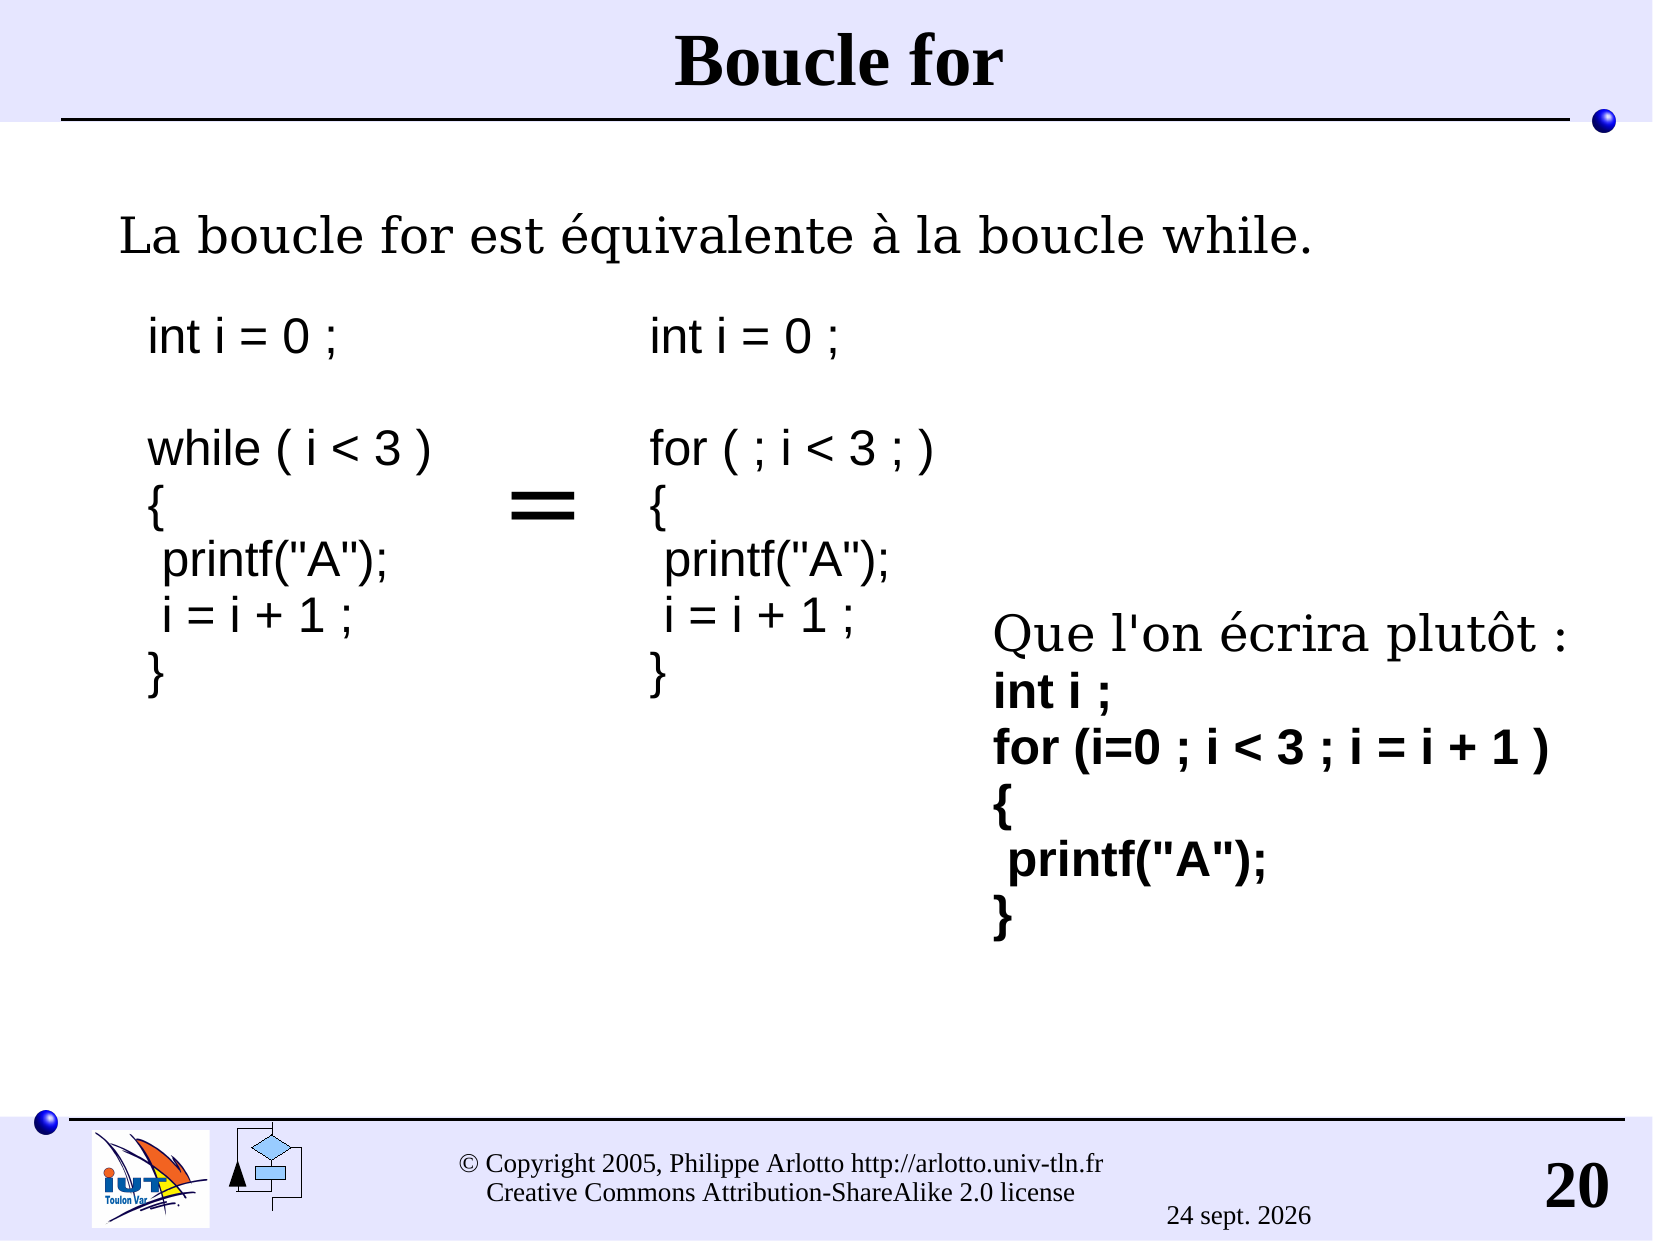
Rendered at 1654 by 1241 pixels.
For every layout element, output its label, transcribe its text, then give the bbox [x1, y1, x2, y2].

text_box int i = 0 ; for ( ; i < 3 ; ) { printf("A"); i = i + 1 ; } [649, 308, 1063, 739]
text_box La boucle for est équivalente à la boucle while. [118, 206, 1316, 266]
text_box = [501, 444, 586, 562]
title Boucle for [95, 11, 1585, 110]
text_box Que l'on écrira plutôt : int i ; for (i=0 ; i < 3 ; i = i + 1 ) { printf("A"); } [992, 605, 1618, 1004]
text_box int i = 0 ; while ( i < 3 ) { printf("A"); i = i + 1 ; } [147, 308, 562, 739]
